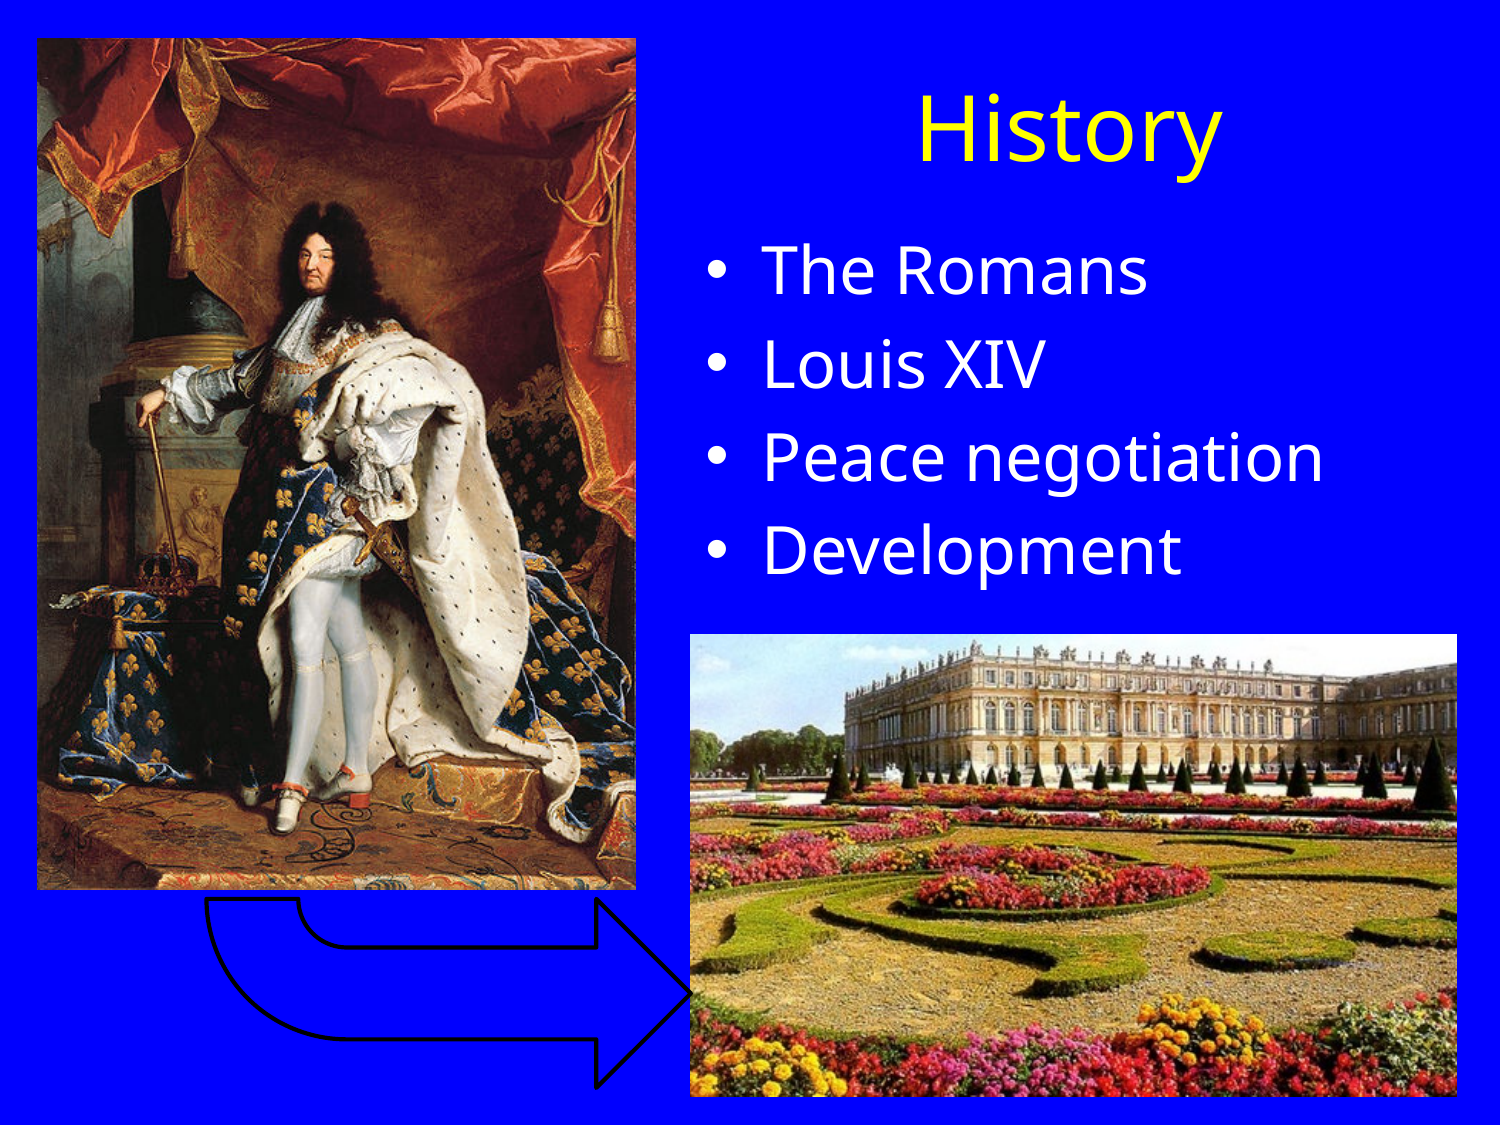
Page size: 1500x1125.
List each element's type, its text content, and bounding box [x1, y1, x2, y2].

list The Romans Louis XIV Peace negotiation Development [690, 220, 1426, 634]
title History [649, 30, 1489, 219]
picture [37, 38, 636, 890]
picture [690, 634, 1457, 1097]
